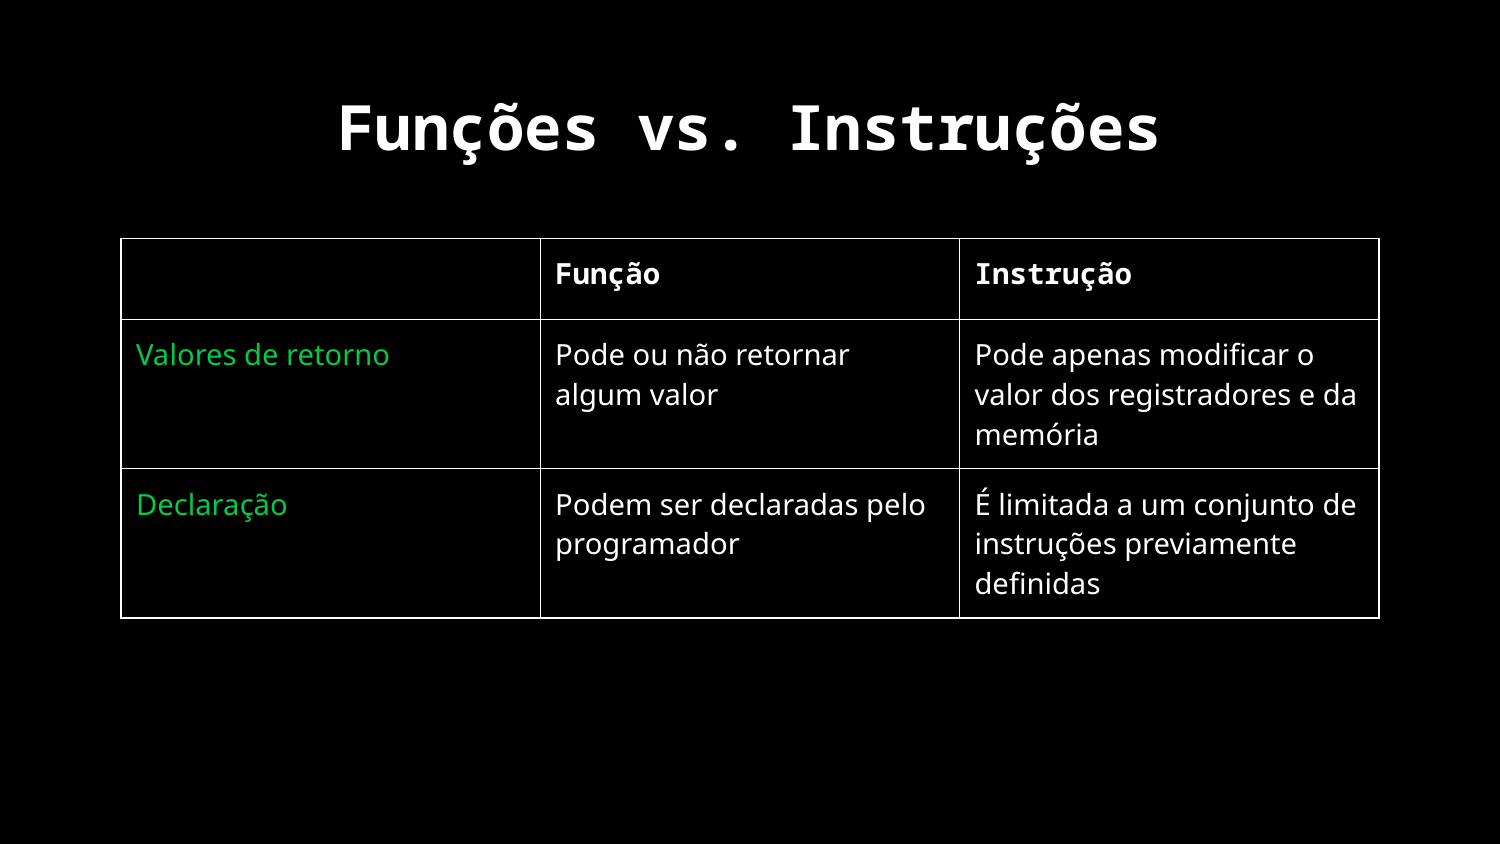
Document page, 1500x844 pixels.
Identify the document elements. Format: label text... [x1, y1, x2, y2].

table_cell Pode apenas modificar o valor dos registradores e da memória [960, 320, 1378, 468]
table_cell Pode ou não retornar algum valor [541, 320, 959, 468]
table_cell Podem ser declaradas pelo programador [541, 469, 959, 617]
table_cell Declaração [122, 469, 540, 617]
table_header Instrução [960, 239, 1378, 319]
table_header Função [541, 239, 959, 319]
table_header [122, 239, 540, 319]
title Funções vs. Instruções [51, 72, 1449, 167]
table_cell É limitada a um conjunto de instruções previamente definidas [960, 469, 1378, 617]
table_cell Valores de retorno [122, 320, 540, 468]
